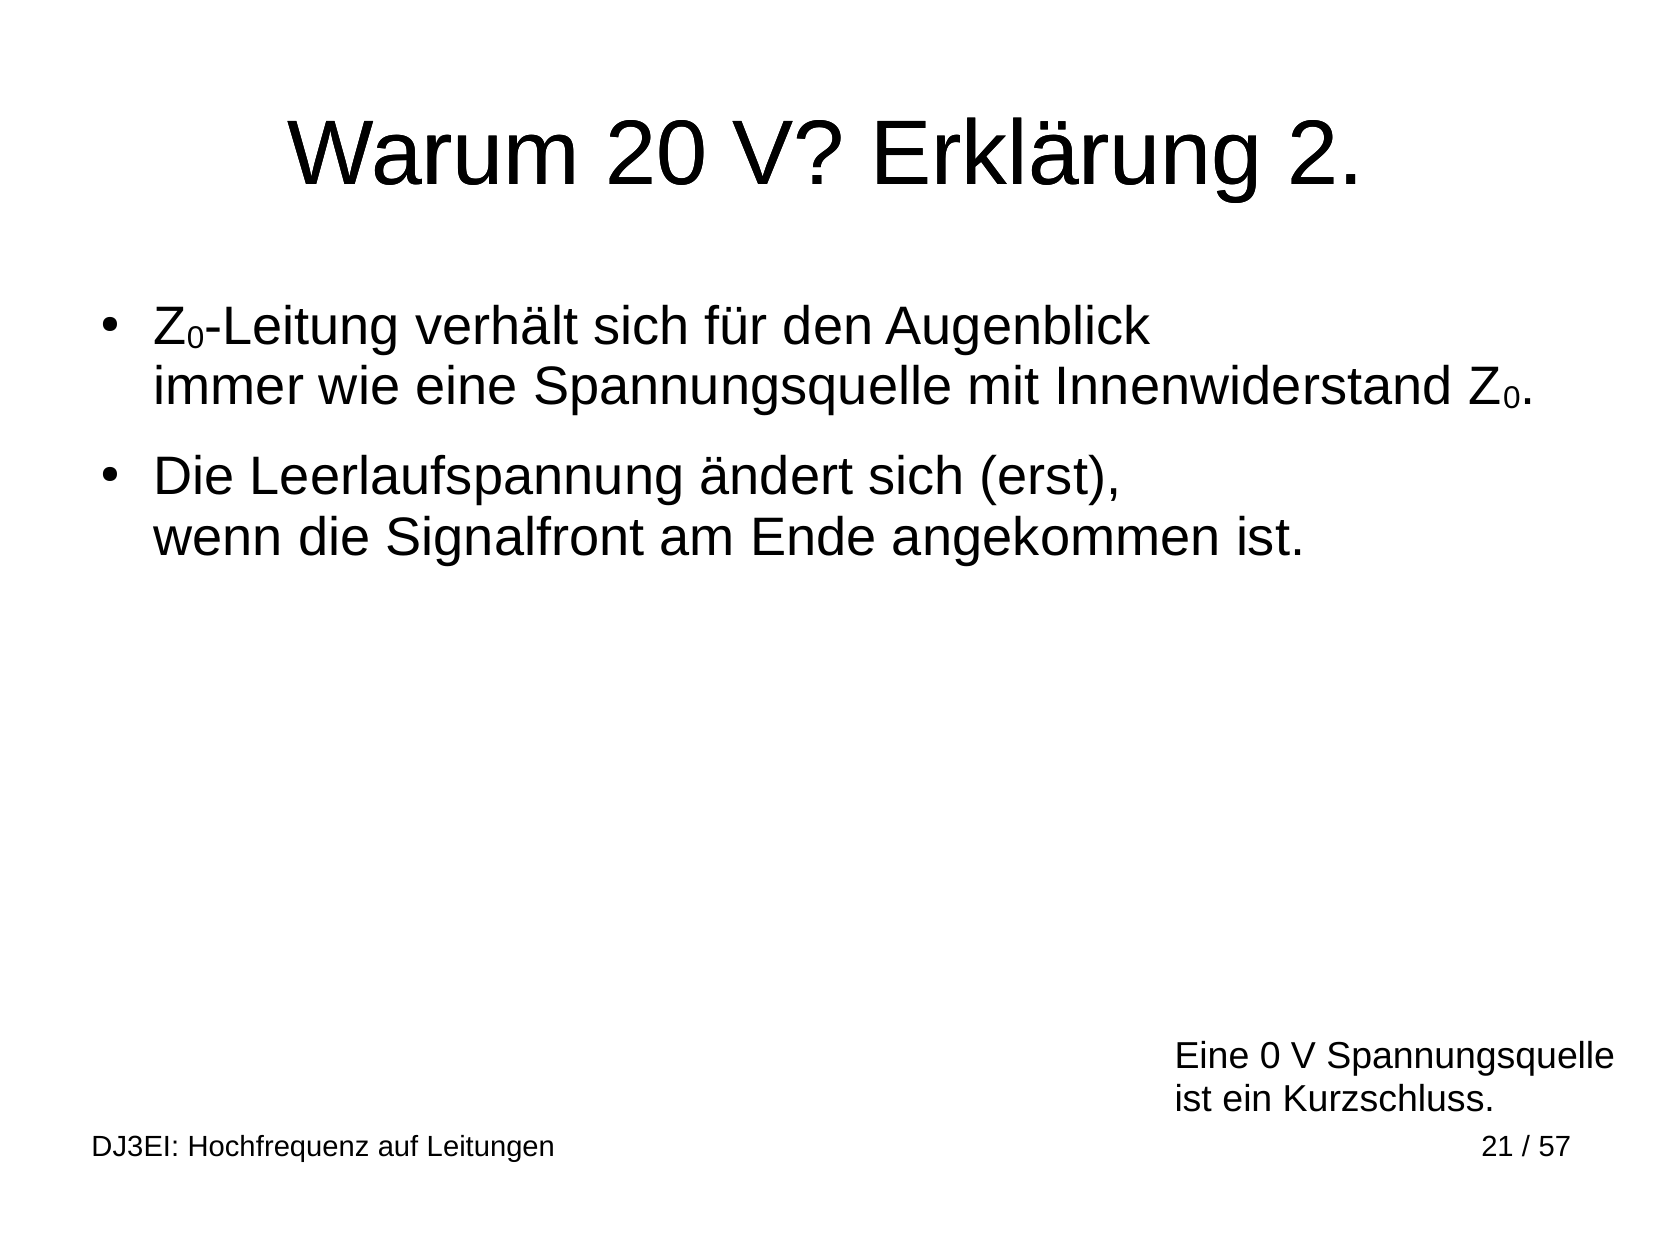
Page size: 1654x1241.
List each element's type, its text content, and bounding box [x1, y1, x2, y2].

list Z0-Leitung verhält sich für den Augenblick immer wie eine Spannungsquelle mit Innenwiderstand Z0. Die Leerlaufspannung ändert sich (erst), wenn die Signalfront am Ende angekommen ist. [82, 295, 1571, 686]
title Warum 20 V? Erklärung 2. [82, 49, 1571, 257]
text_box Eine 0 V Spannungsquelle ist ein Kurzschluss. [1159, 1027, 1630, 1127]
